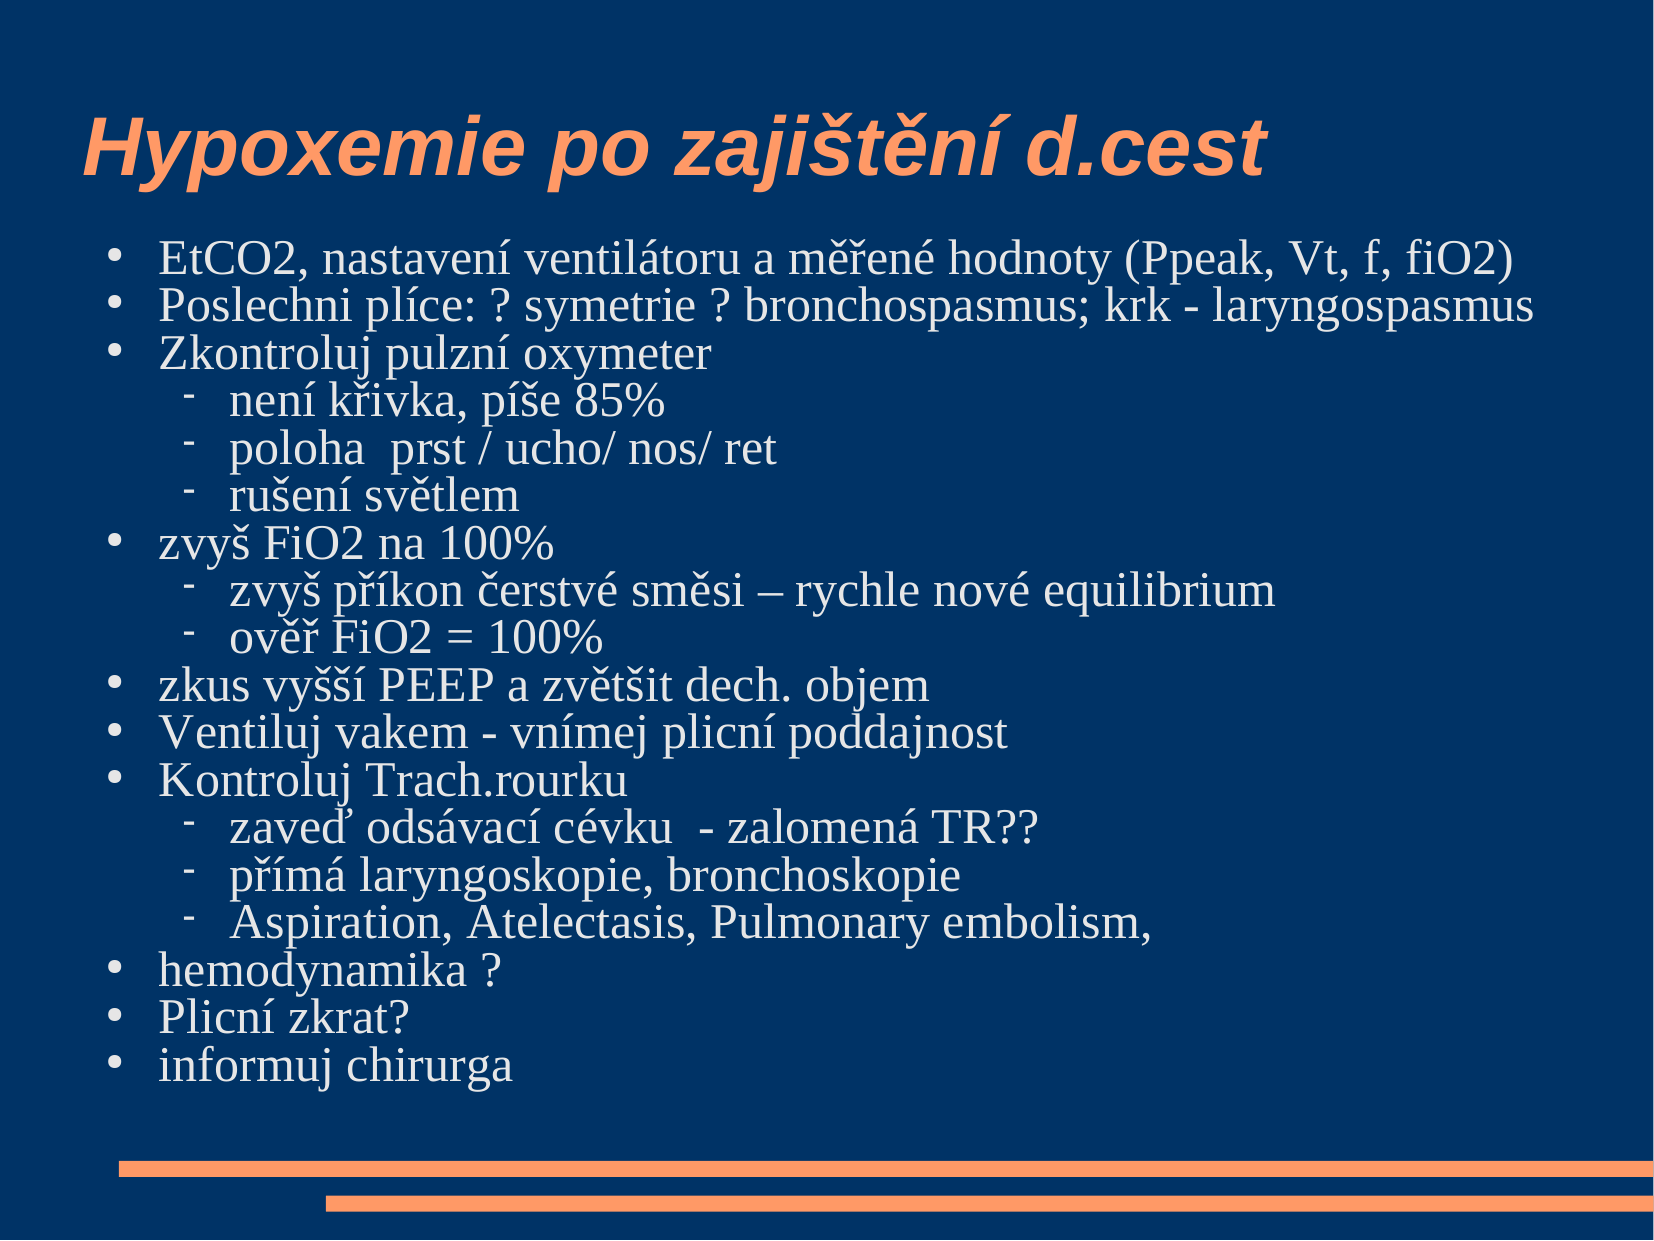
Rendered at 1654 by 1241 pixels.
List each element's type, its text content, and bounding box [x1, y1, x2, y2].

title Hypoxemie po zajištění d.cest [82, 56, 1571, 250]
list EtCO2, nastavení ventilátoru a měřené hodnoty (Ppeak, Vt, f, fiO2) Poslechni plíce: ? symetrie ? bronchospasmus; krk - laryngospasmus Zkontroluj pulzní oxymeter není křivka, píše 85% poloha prst / ucho/ nos/ ret rušení světlem zvyš FiO2 na 100% zvyš příkon čerstvé směsi – rychle nové equilibrium ověř FiO2 = 100% zkus vyšší PEEP a zvětšit dech. objem Ventiluj vakem - vnímej plicní poddajnost Kontroluj Trach.rourku zaveď odsávací cévku - zalomená TR?? přímá laryngoskopie, bronchoskopie Aspiration, Atelectasis, Pulmonary embolism, hemodynamika ? Plicní zkrat? informuj chirurga [88, 236, 1577, 1115]
